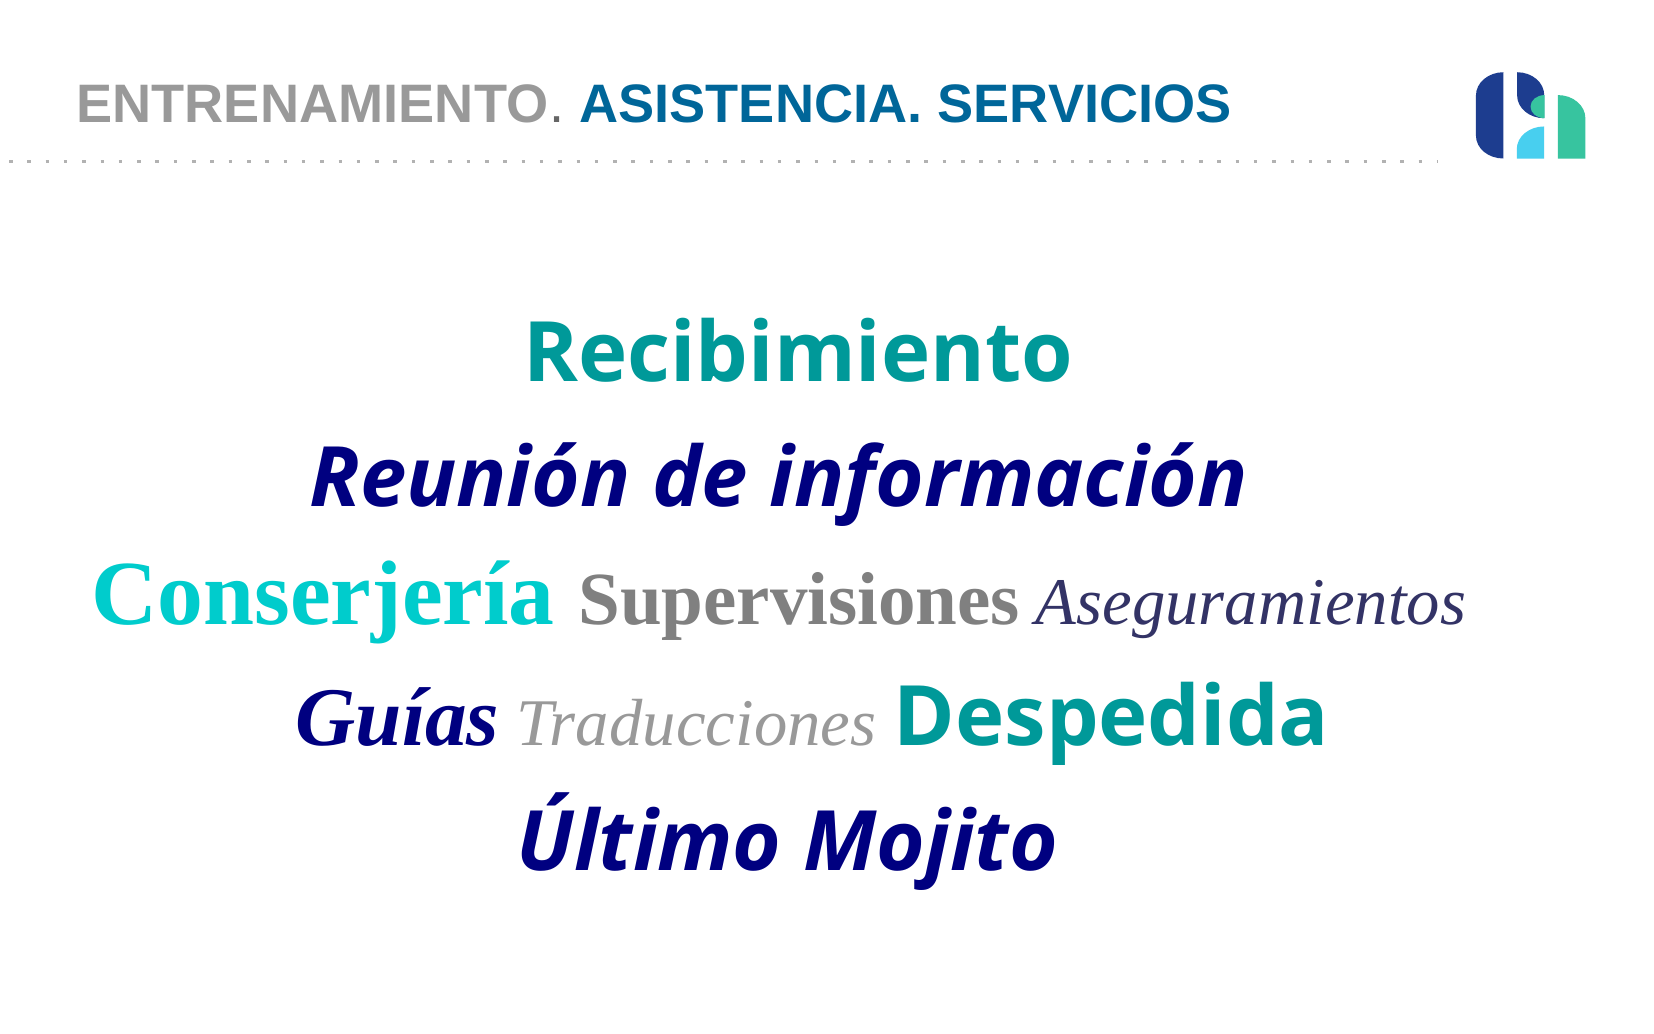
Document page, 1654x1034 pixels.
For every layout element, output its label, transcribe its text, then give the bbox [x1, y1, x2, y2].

picture [1475, 72, 1586, 159]
text_box Recibimiento Reunión de información Conserjería Supervisiones Aseguramientos Guías Traducciones Despedida Último Mojito [76, 285, 1563, 955]
text_box ENTRENAMIENTO. ASISTENCIA. SERVICIOS [76, 59, 1381, 142]
